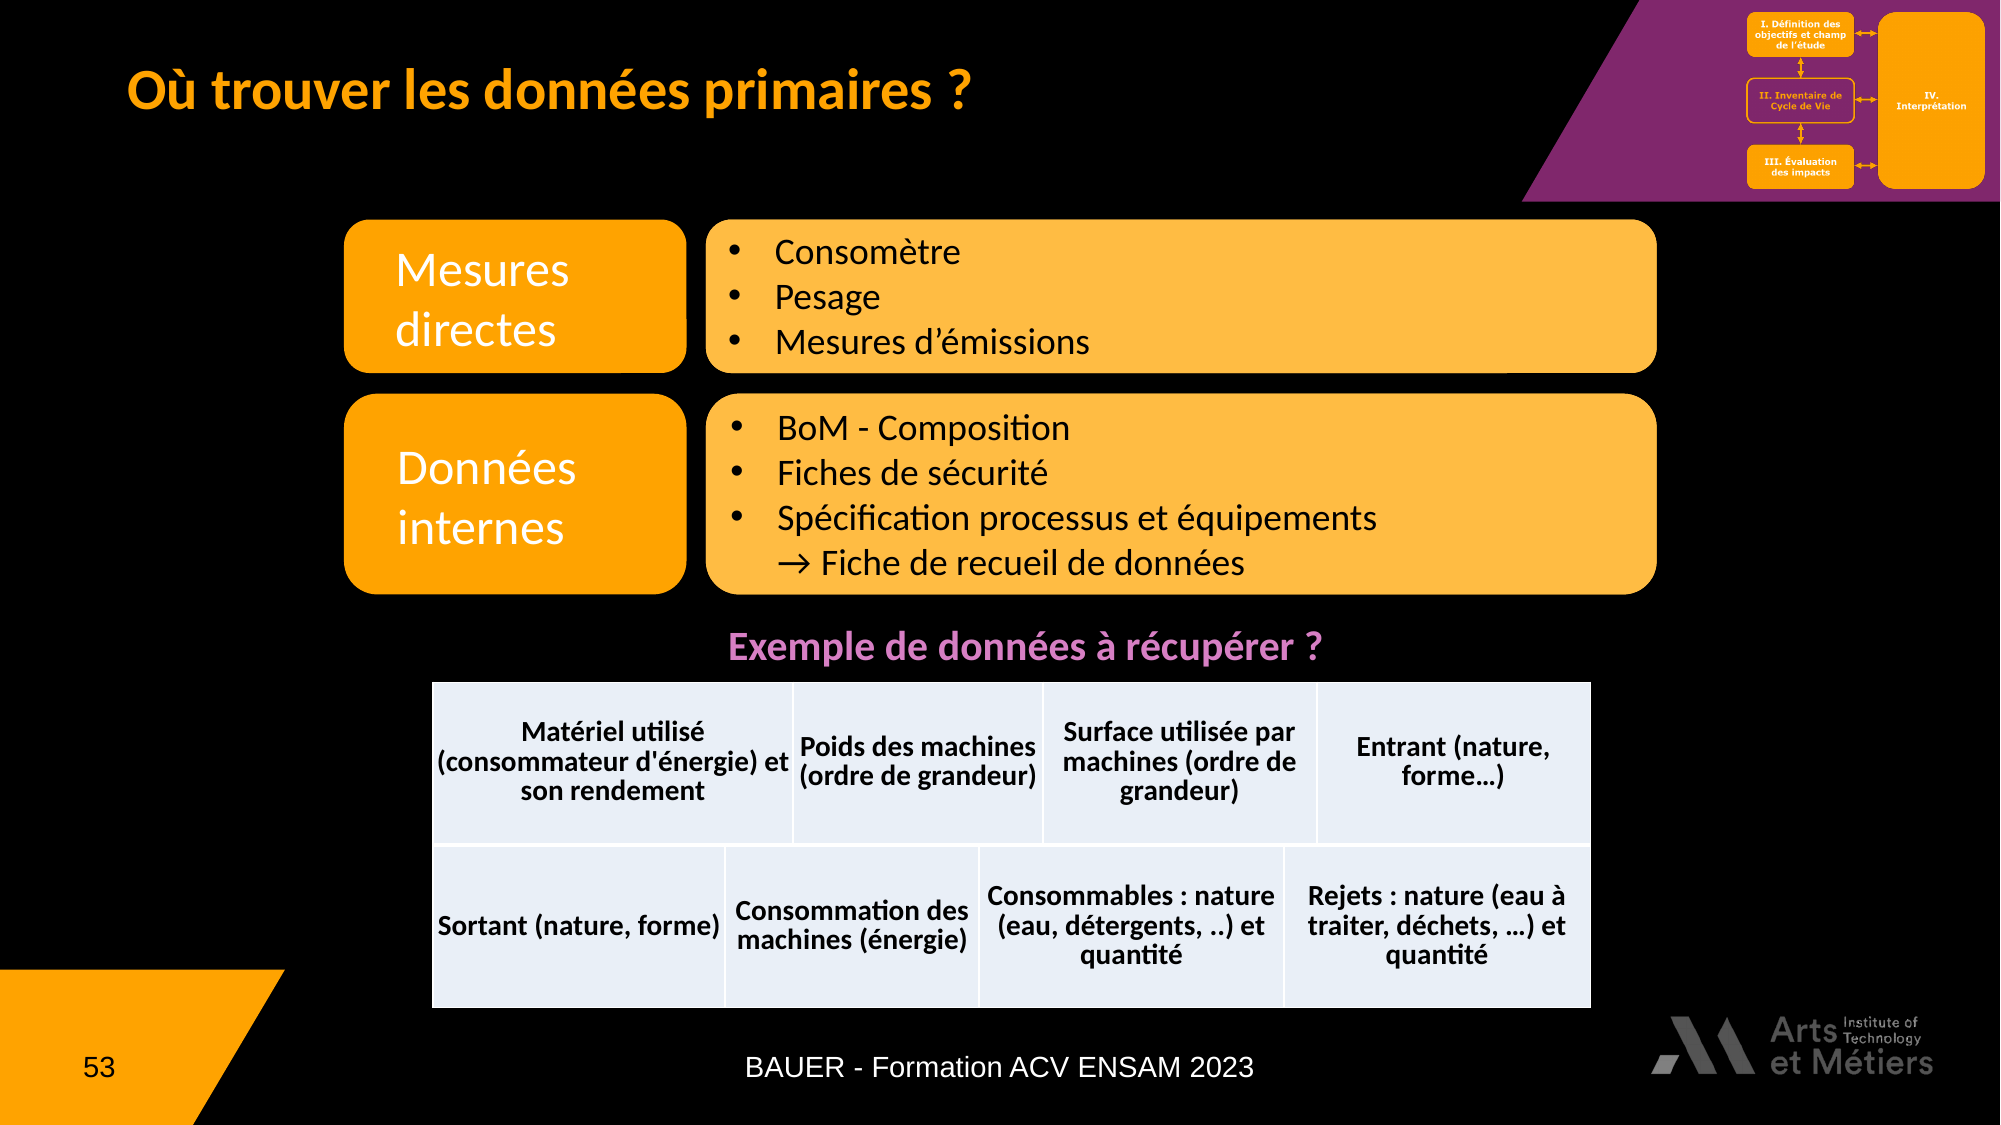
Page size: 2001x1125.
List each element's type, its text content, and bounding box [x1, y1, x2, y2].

table_header Consommation des machines (énergie) [726, 847, 978, 1007]
table_header Rejets : nature (eau à traiter, déchets, …) et quantité [1285, 847, 1590, 1007]
text_box Consomètre Pesage Mesures d’émissions [705, 219, 1657, 374]
text_box Exemple de données à récupérer ? [713, 611, 1339, 677]
title Où trouver les données primaires ? [112, 51, 1347, 166]
table_header Entrant (nature, forme…) [1318, 683, 1590, 843]
table_header Matériel utilisé (consommateur d'énergie) et son rendement [434, 683, 792, 843]
text_box Données internes [343, 393, 687, 595]
picture [1631, 997, 1952, 1093]
picture [1746, 12, 1985, 189]
table_header Sortant (nature, forme) [434, 847, 724, 1007]
table_header Consommables : nature (eau, détergents, ..) et quantité [980, 847, 1283, 1007]
text_box BoM - Composition Fiches de sécurité Spécification processus et équipements → Fiche de recueil de données [705, 393, 1657, 595]
text_box Mesures directes [343, 219, 687, 374]
table_header Poids des machines (ordre de grandeur) [794, 683, 1042, 843]
table_header Surface utilisée par machines (ordre de grandeur) [1044, 683, 1316, 843]
